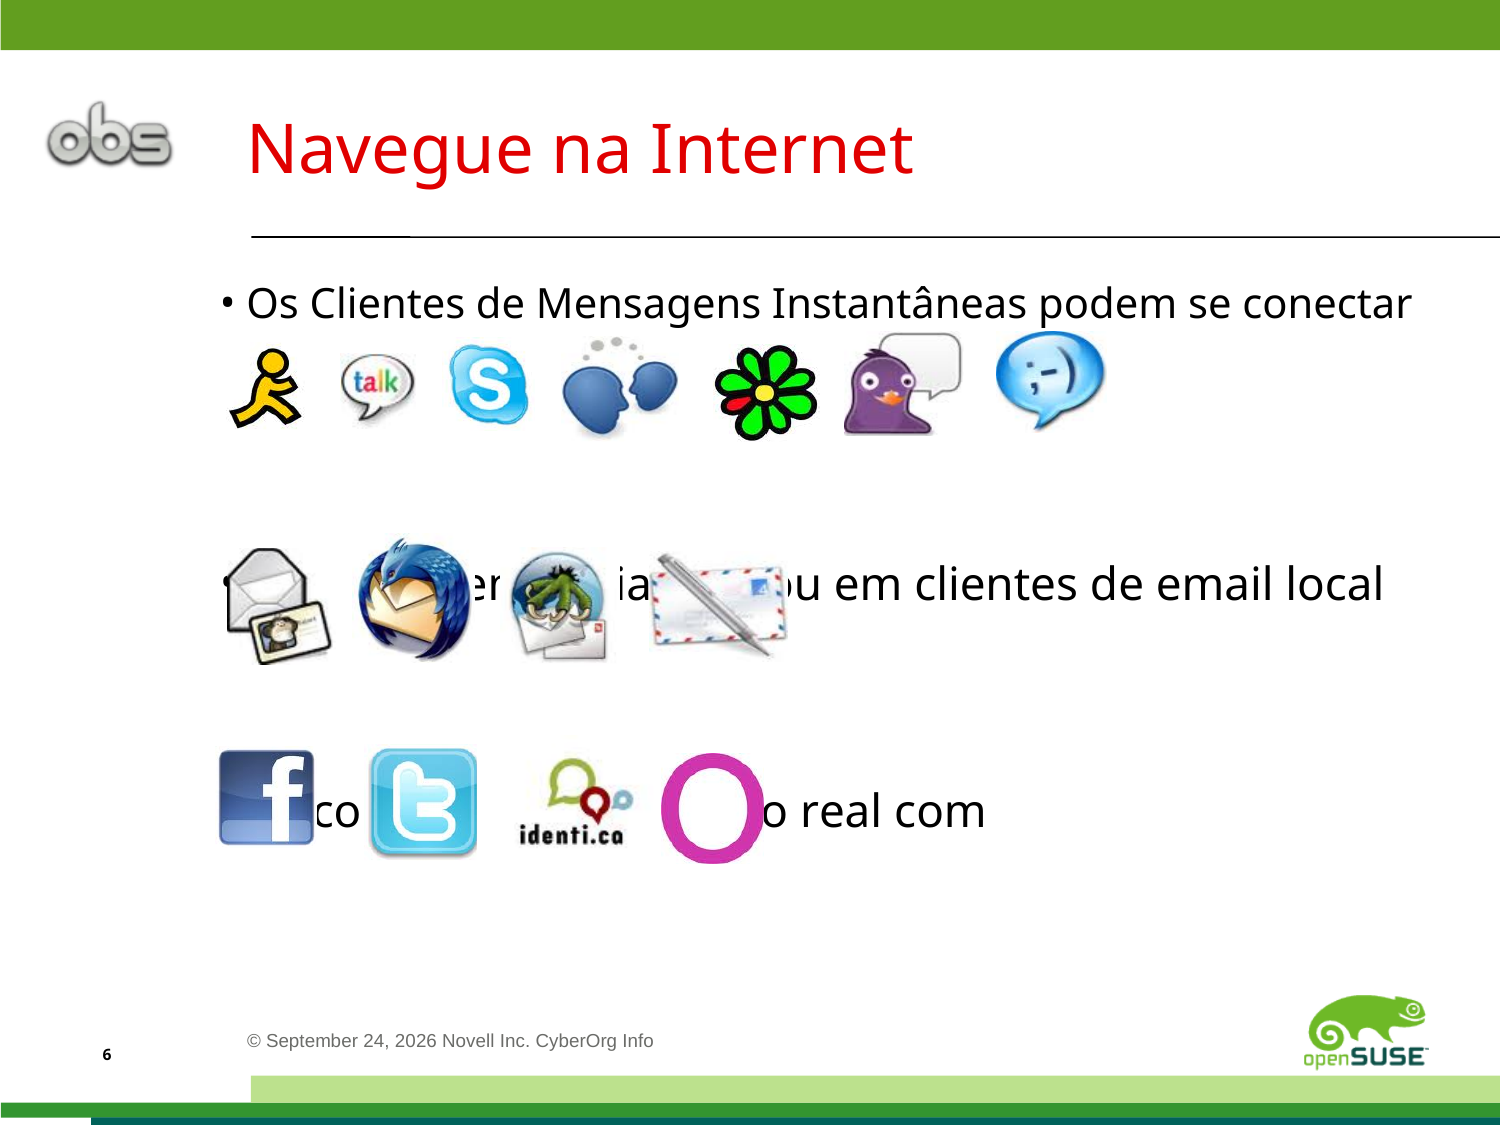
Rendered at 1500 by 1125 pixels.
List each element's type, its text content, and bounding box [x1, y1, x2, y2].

picture [713, 344, 820, 443]
title Navegue na Internet [246, 60, 1409, 239]
picture [215, 746, 317, 848]
picture [1304, 1026, 1429, 1071]
picture [32, 55, 189, 212]
picture [227, 548, 336, 665]
picture [500, 547, 620, 667]
picture [649, 551, 788, 662]
picture [352, 533, 475, 663]
picture [218, 342, 317, 433]
picture [340, 353, 416, 429]
picture [996, 331, 1107, 433]
list Os Clientes de Mensagens Instantâneas podem se conectar com Veja seus email via web ou em clientes de email local Se comunique em tempo real com [205, 267, 1482, 1026]
picture [442, 337, 535, 432]
picture [364, 735, 764, 878]
picture [561, 336, 679, 443]
picture [844, 331, 964, 436]
